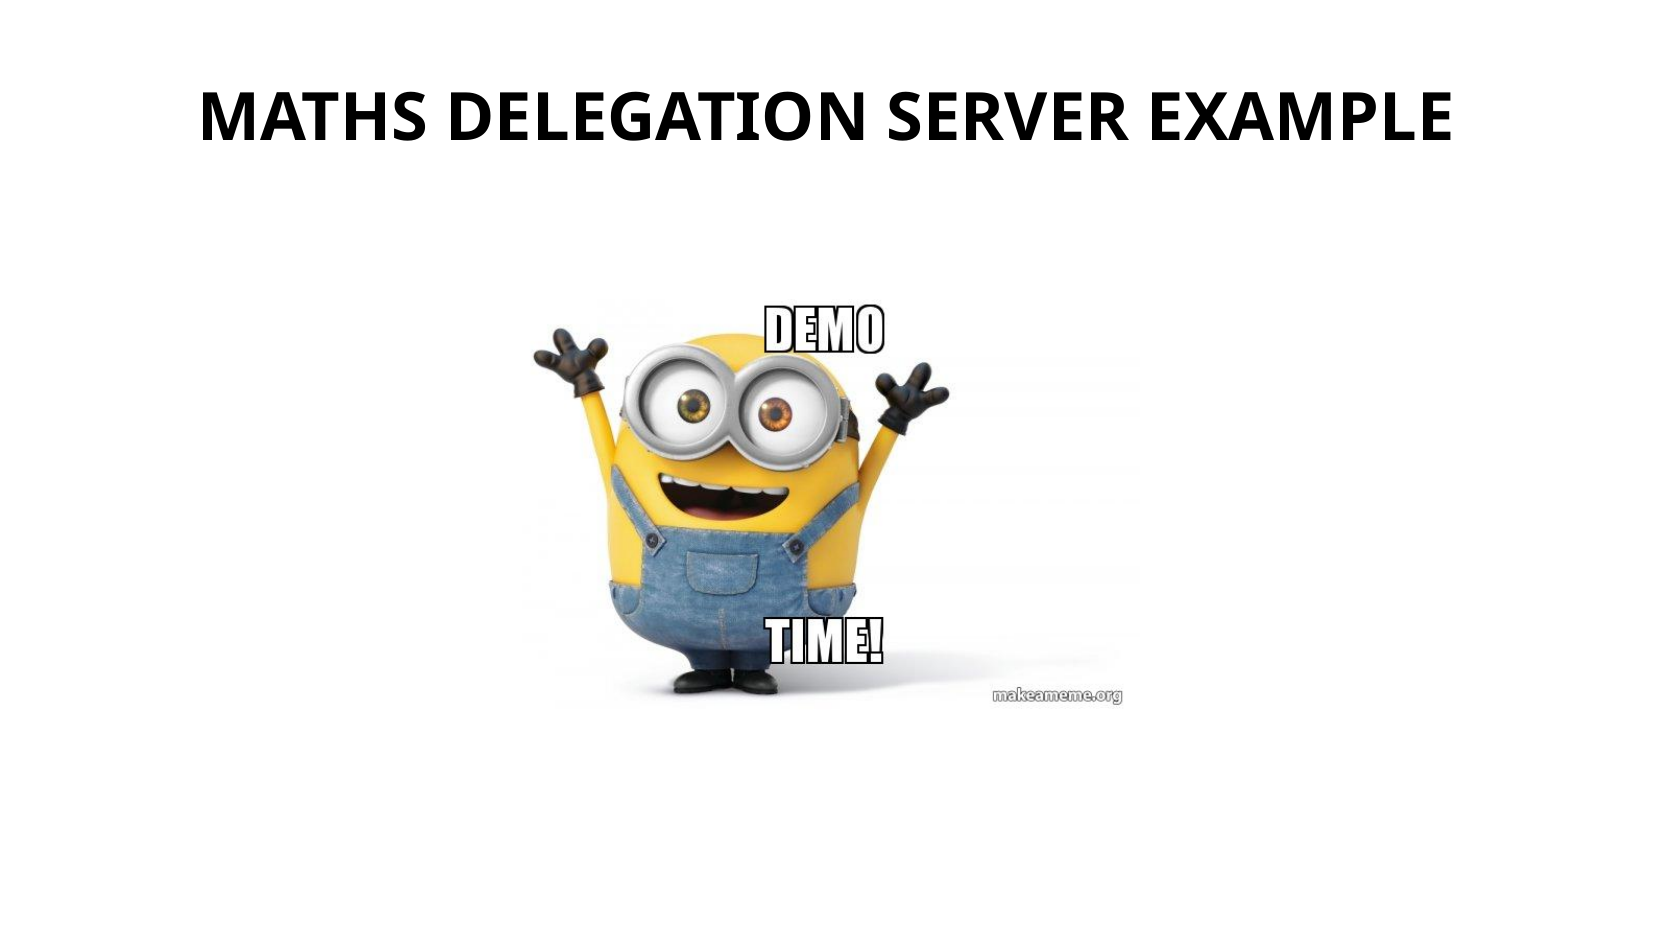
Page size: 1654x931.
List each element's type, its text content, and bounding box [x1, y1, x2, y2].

picture [514, 291, 1140, 710]
title MATHS DELEGATION SERVER EXAMPLE [82, 33, 1571, 196]
